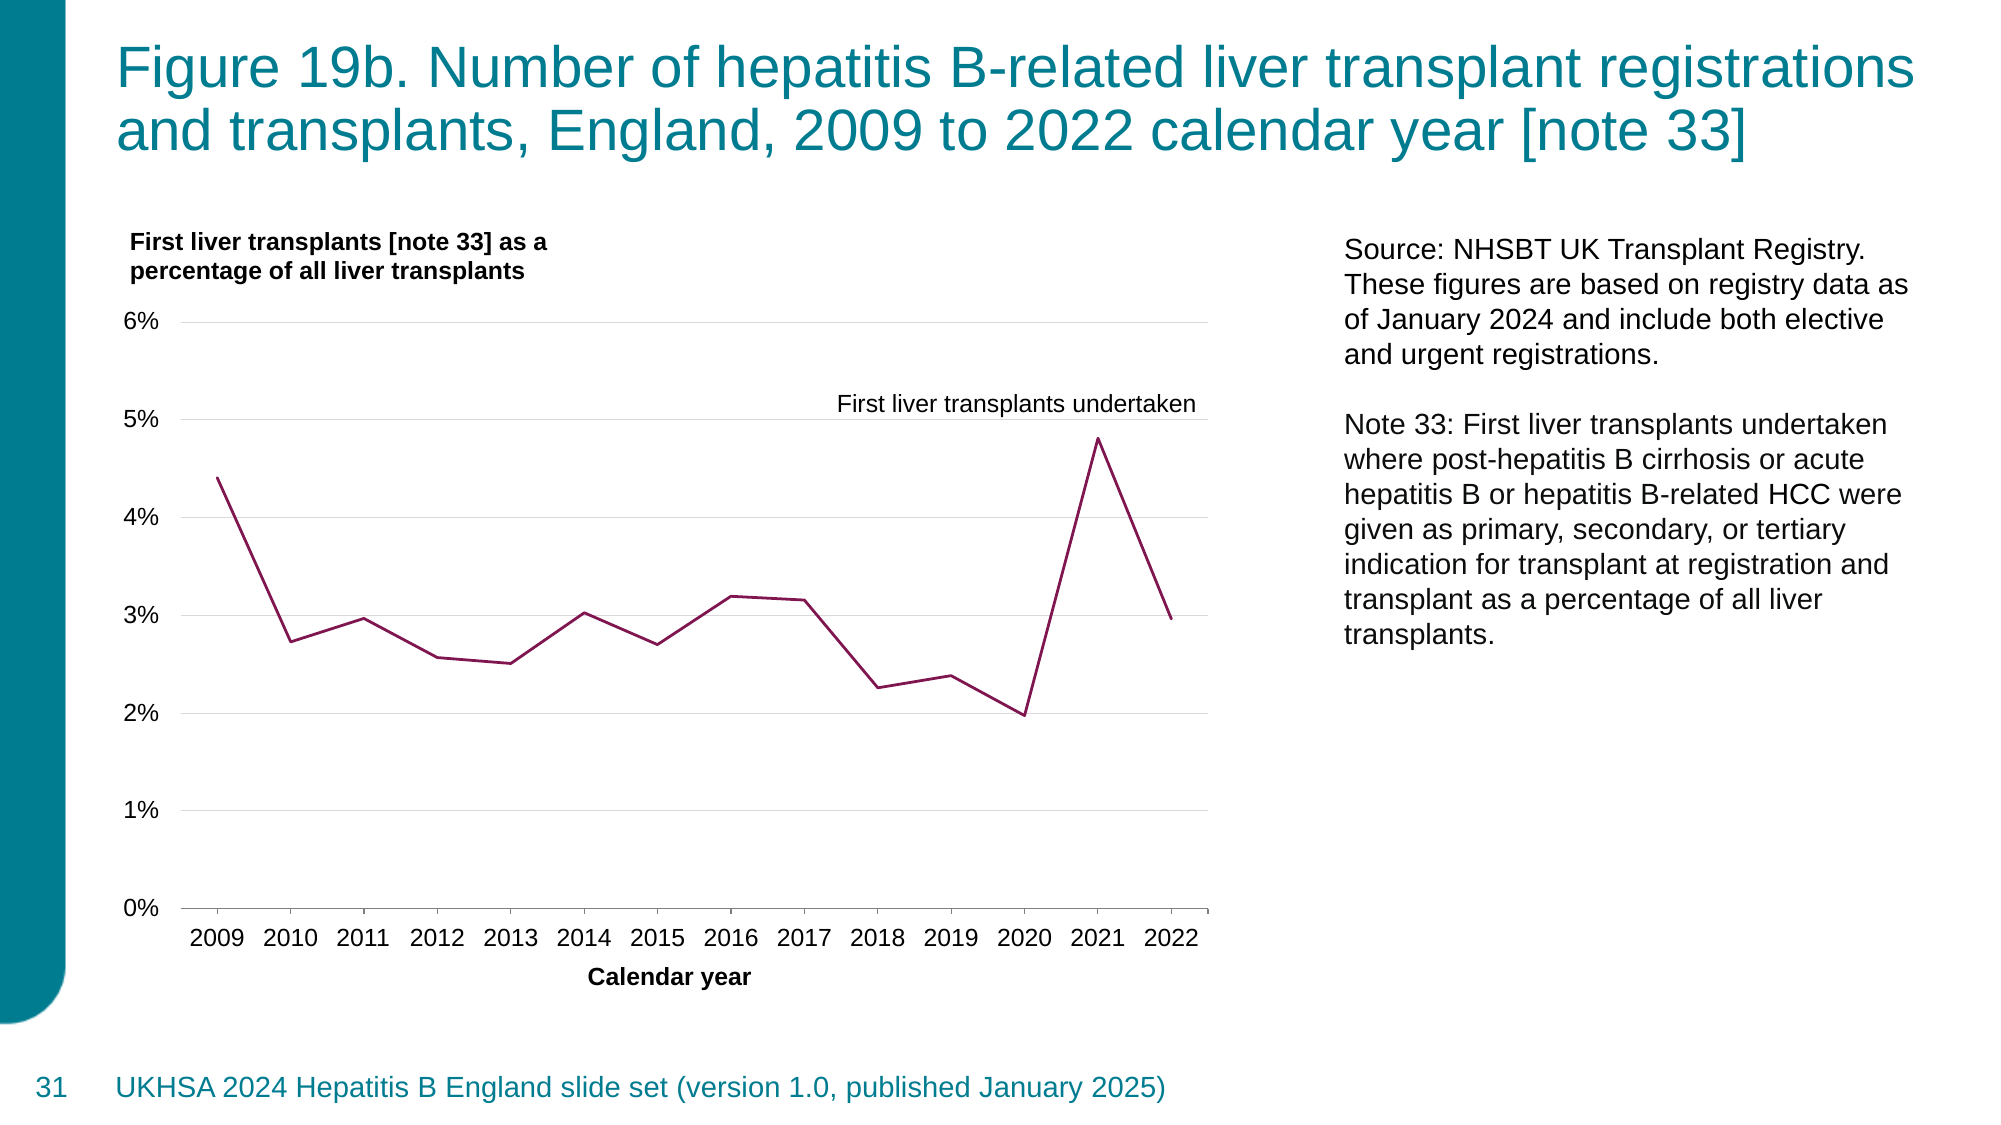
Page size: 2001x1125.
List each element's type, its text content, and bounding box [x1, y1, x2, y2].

text_box Source: NHSBT UK Transplant Registry. These figures are based on registry data as of January 2024 and include both elective and urgent registrations. Note 33: First liver transplants undertaken where post-hepatitis B cirrhosis or acute hepatitis B or hepatitis B-related HCC were given as primary, secondary, or tertiary indication for transplant at registration and transplant as a percentage of all liver transplants. [1329, 222, 1956, 663]
title Figure 19b. Number of hepatitis B-related liver transplant registrations and transplants, England, 2009 to 2022 calendar year [note 33] [101, 29, 1973, 189]
picture [120, 222, 1222, 995]
text_box [2, 1055, 101, 1116]
text_box UKHSA 2024 Hepatitis B England slide set (version 1.0, published January 2025) [100, 1056, 1743, 1116]
